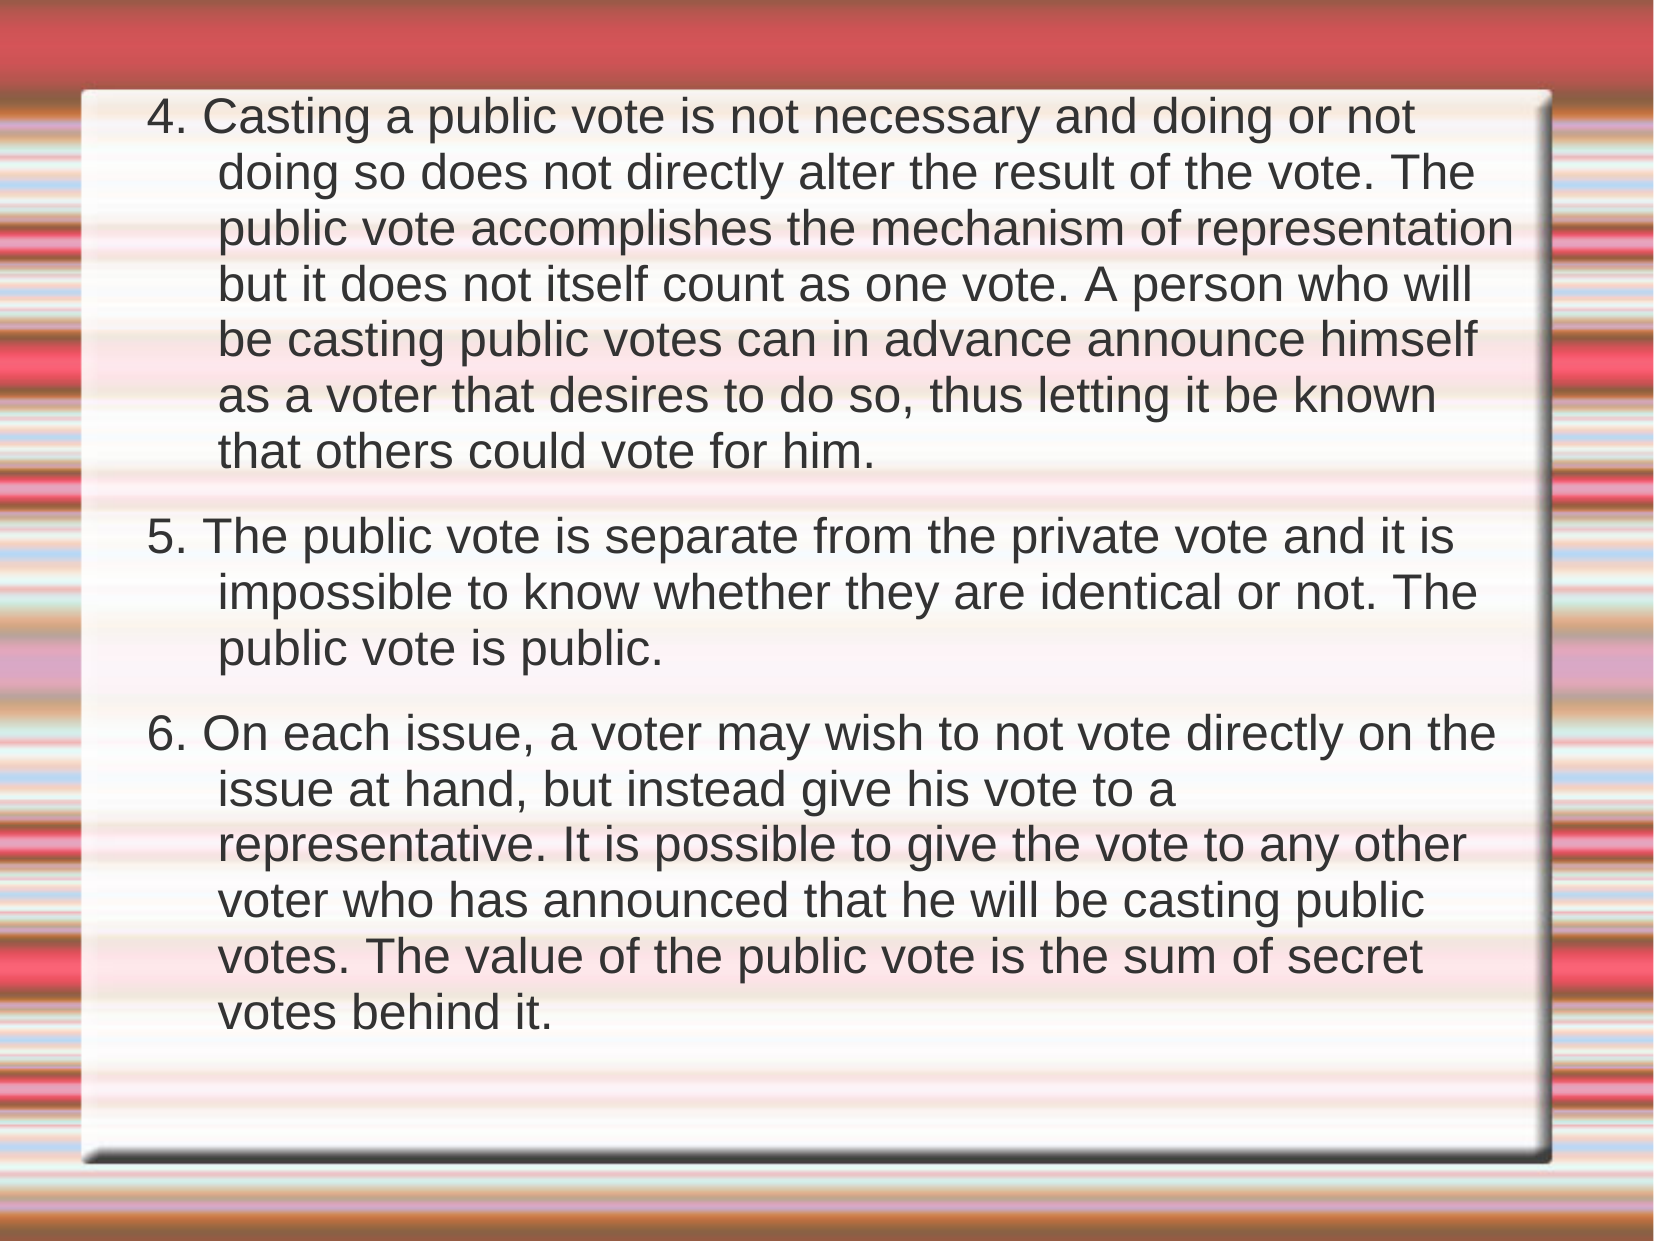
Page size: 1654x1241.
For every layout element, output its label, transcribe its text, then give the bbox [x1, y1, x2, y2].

list 4. Casting a public vote is not necessary and doing or not doing so does not directly alter the result of the vote. The public vote accomplishes the mechanism of representation but it does not itself count as one vote. A person who will be casting public votes can in advance announce himself as a voter that desires to do so, thus letting it be known that others could vote for him. 5. The public vote is separate from the private vote and it is impossible to know whether they are identical or not. The public vote is public. 6. On each issue, a voter may wish to not vote directly on the issue at hand, but instead give his vote to a representative. It is possible to give the vote to any other voter who has announced that he will be casting public votes. The value of the public vote is the sum of secret votes behind it. [134, 88, 1516, 1133]
picture [0, 0, 1654, 1241]
